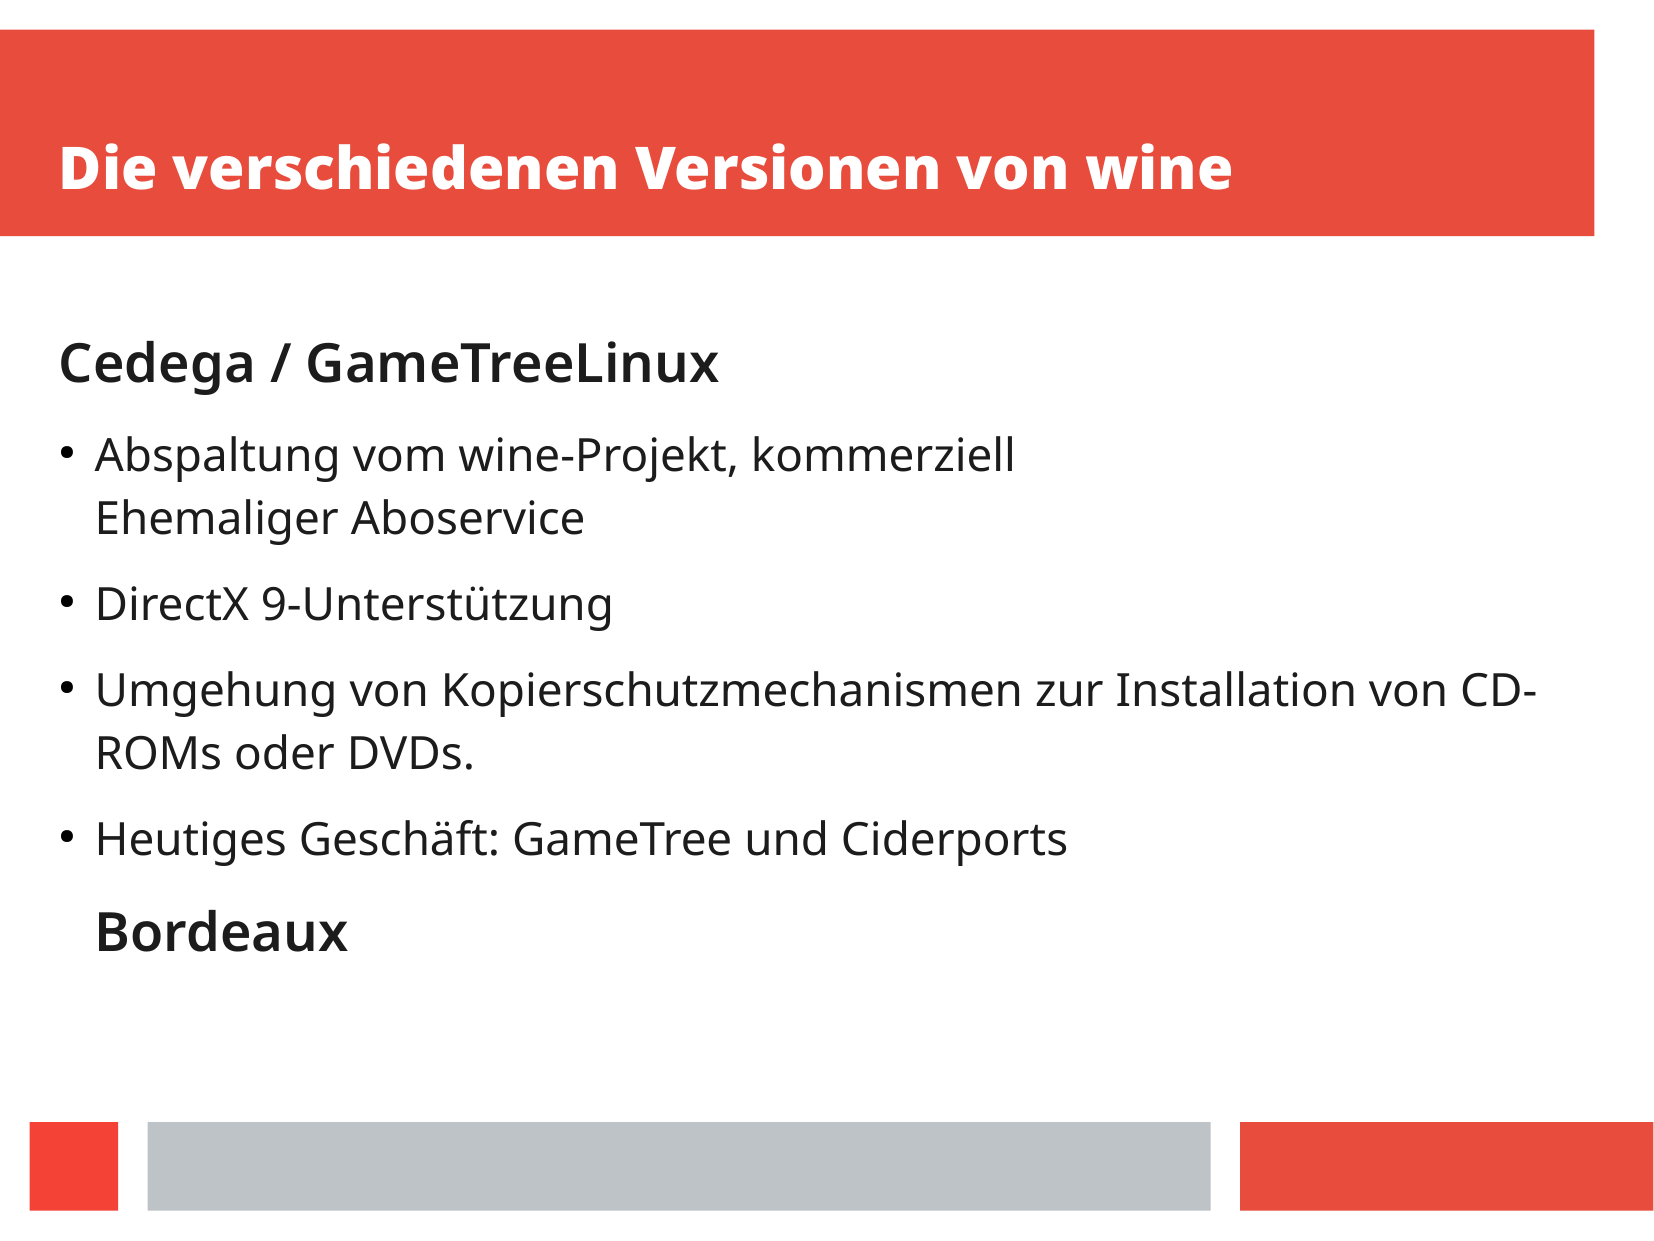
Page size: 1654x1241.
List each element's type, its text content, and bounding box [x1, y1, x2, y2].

list Cedega / GameTreeLinux Abspaltung vom wine-Projekt, kommerziell Ehemaliger Aboservice DirectX 9-Unterstützung Umgehung von Kopierschutzmechanismen zur Installation von CD-ROMs oder DVDs. Heutiges Geschäft: GameTree und Ciderports Bordeaux [59, 324, 1565, 1093]
title Die verschiedenen Versionen von wine [59, 59, 1595, 207]
